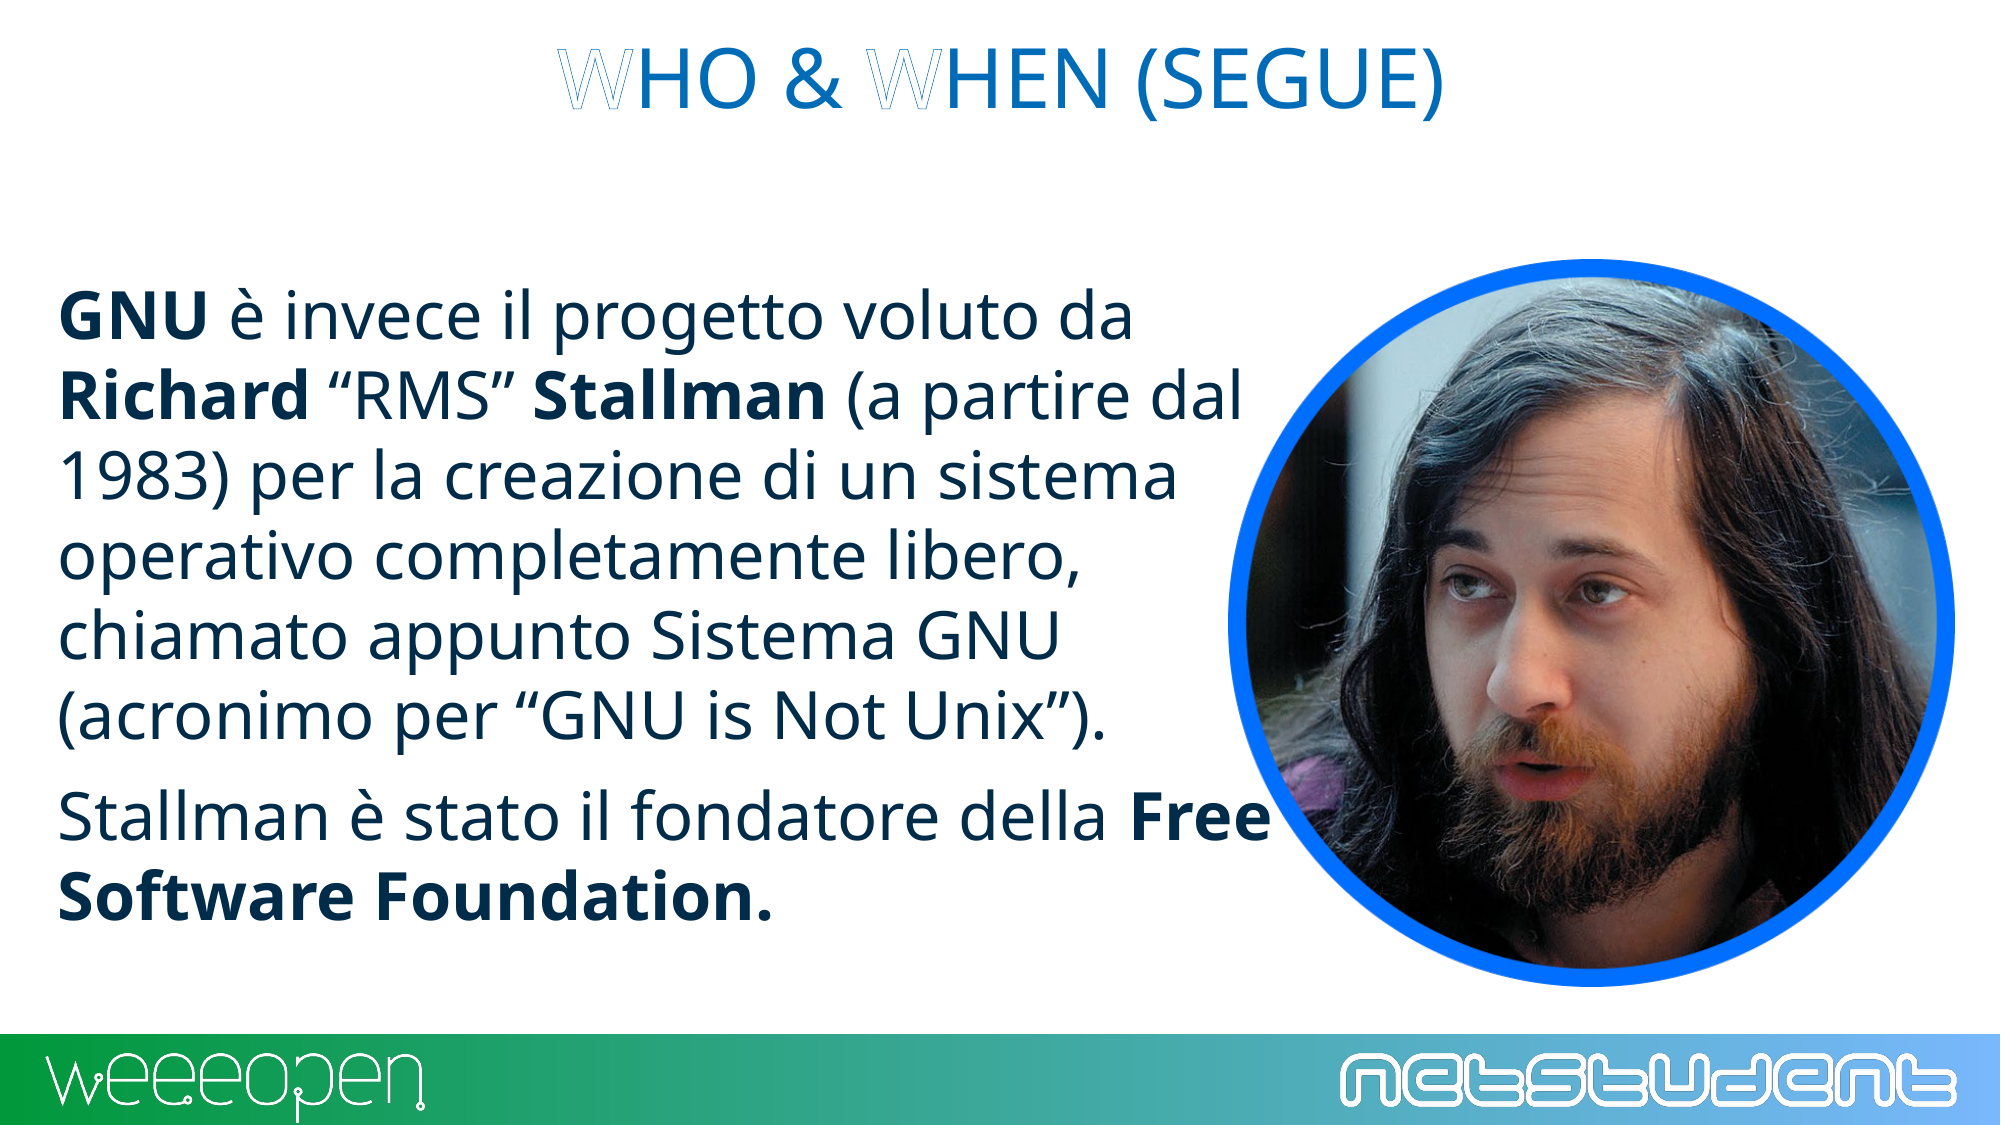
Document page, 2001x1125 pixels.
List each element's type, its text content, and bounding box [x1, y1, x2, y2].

text_box WHO & WHEN (SEGUE) [43, 29, 1959, 247]
picture [1228, 259, 1955, 987]
picture [1340, 1053, 1957, 1107]
picture [45, 1053, 425, 1123]
text_box GNU è invece il progetto voluto da Richard “RMS” Stallman (a partire dal 1983) per la creazione di un sistema operativo completamente libero, chiamato appunto Sistema GNU (acronimo per “GNU is Not Unix”). Stallman è stato il fondatore della Free Software Foundation. [43, 265, 1228, 981]
